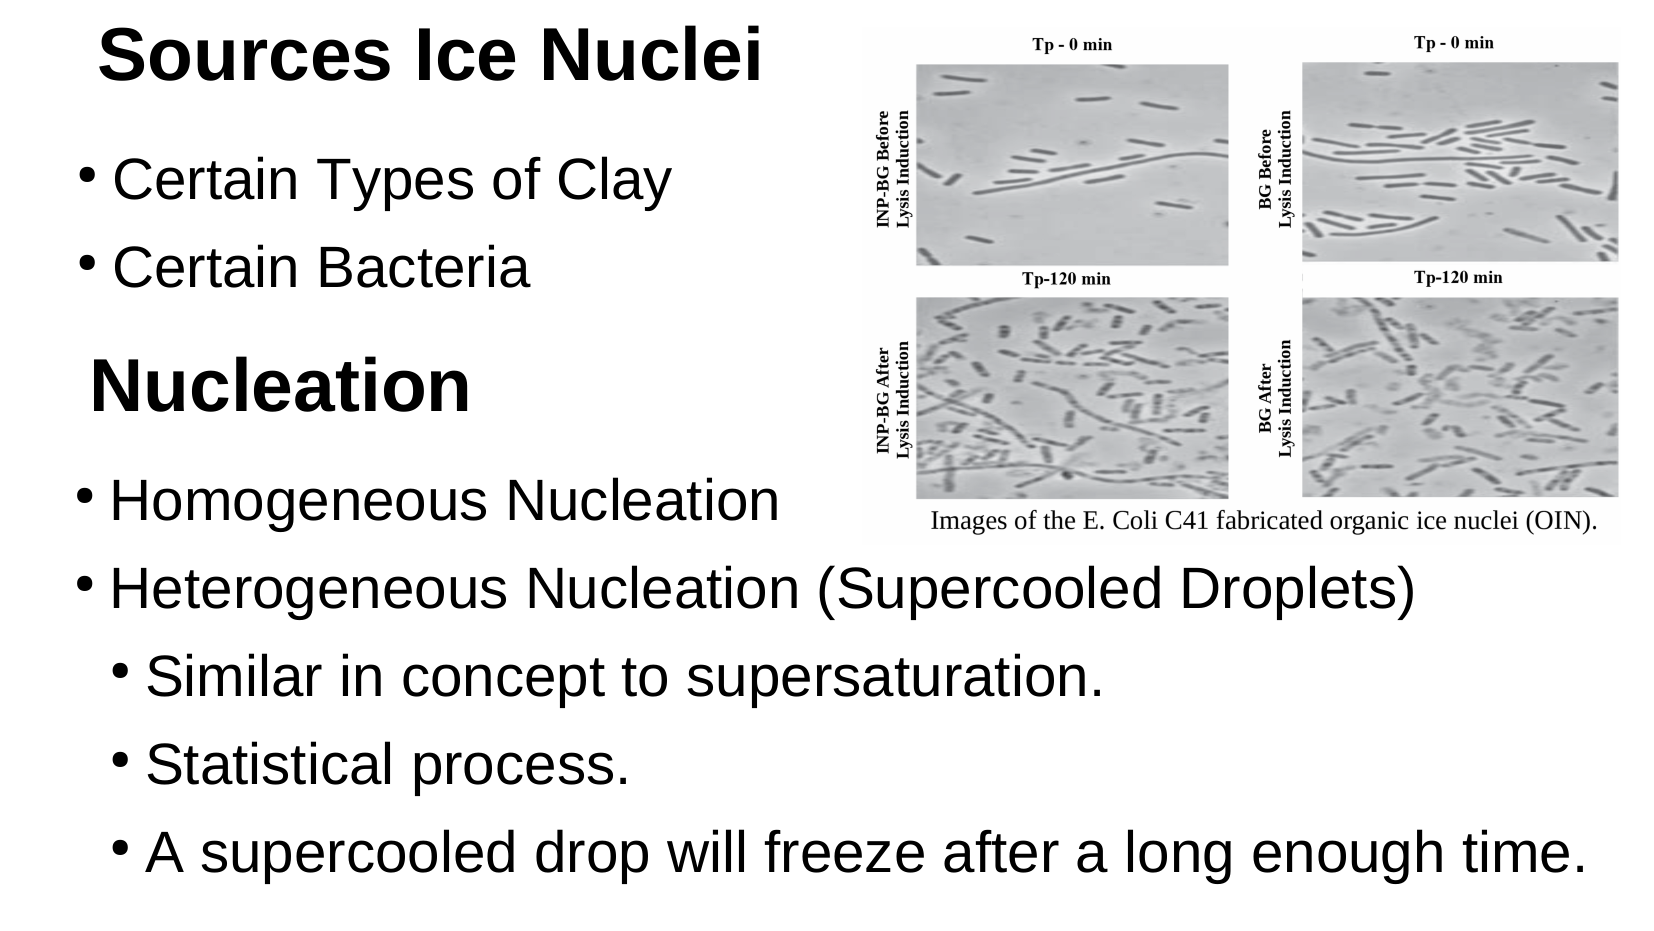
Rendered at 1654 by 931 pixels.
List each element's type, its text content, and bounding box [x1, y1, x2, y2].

title Sources Ice Nuclei [0, 0, 863, 101]
title Nucleation [0, 330, 563, 432]
picture [862, 27, 1621, 545]
text_box Homogeneous Nucleation Heterogeneous Nucleation (Supercooled Droplets) Similar in concept to supersaturation. Statistical process. A supercooled drop will freeze after a long enough time. [59, 454, 1654, 892]
text_box Certain Types of Clay Certain Bacteria [0, 133, 750, 307]
